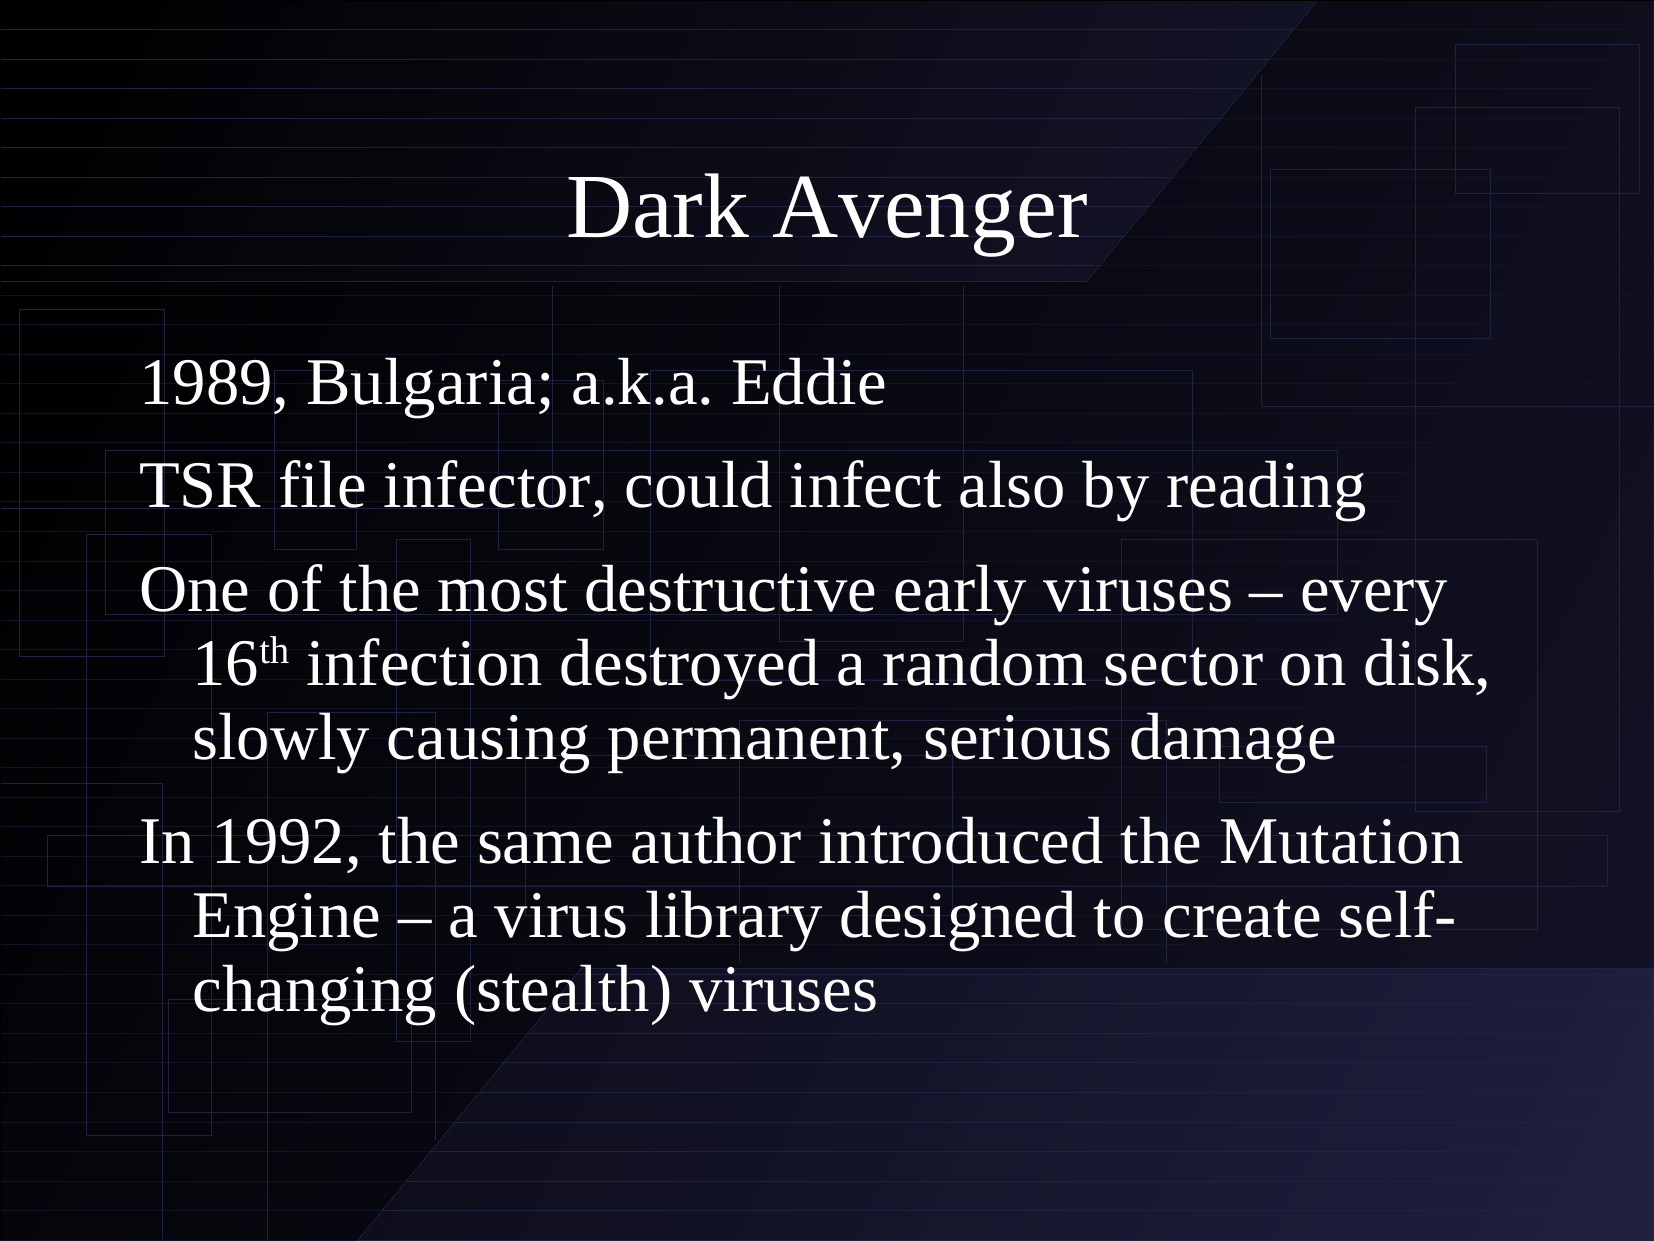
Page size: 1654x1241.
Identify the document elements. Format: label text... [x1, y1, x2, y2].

list 1989, Bulgaria; a.k.a. Eddie TSR file infector, could infect also by reading One of the most destructive early viruses – every 16th infection destroyed a random sector on disk, slowly causing permanent, serious damage In 1992, the same author introduced the Mutation Engine – a virus library designed to create self-changing (stealth) viruses [121, 344, 1534, 1127]
title Dark Avenger [121, 102, 1534, 311]
